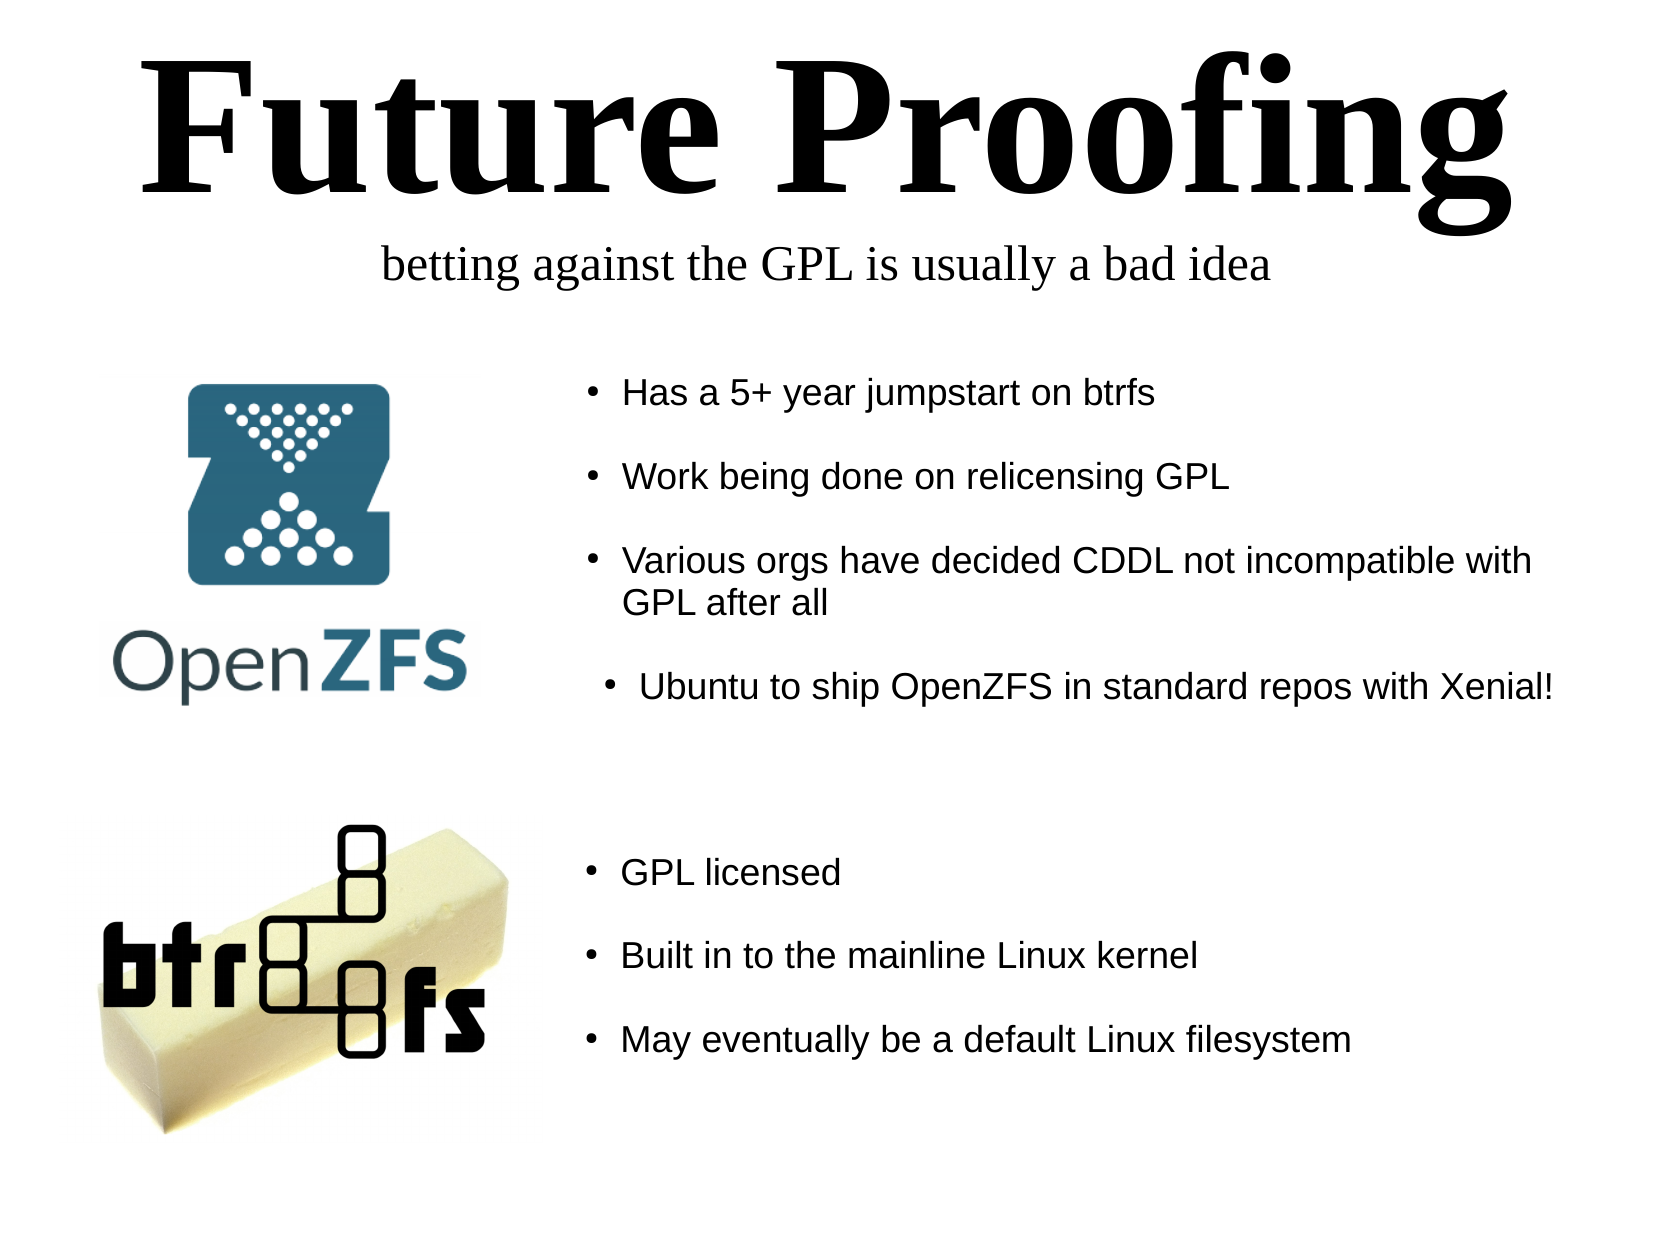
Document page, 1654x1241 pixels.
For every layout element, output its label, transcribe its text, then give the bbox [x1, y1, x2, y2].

picture [99, 370, 481, 721]
picture [59, 815, 543, 1143]
title Future Proofing betting against the GPL is usually a bad idea [0, 14, 1654, 292]
table_header GPL licensed Built in to the mainline Linux kernel May eventually be a default Linux filesystem [570, 843, 1585, 1218]
table_header Has a 5+ year jumpstart on btrfs Work being done on relicensing GPL Various orgs have decided CDDL not incompatible with GPL after all Ubuntu to ship OpenZFS in standard repos with Xenial! [572, 364, 1586, 795]
